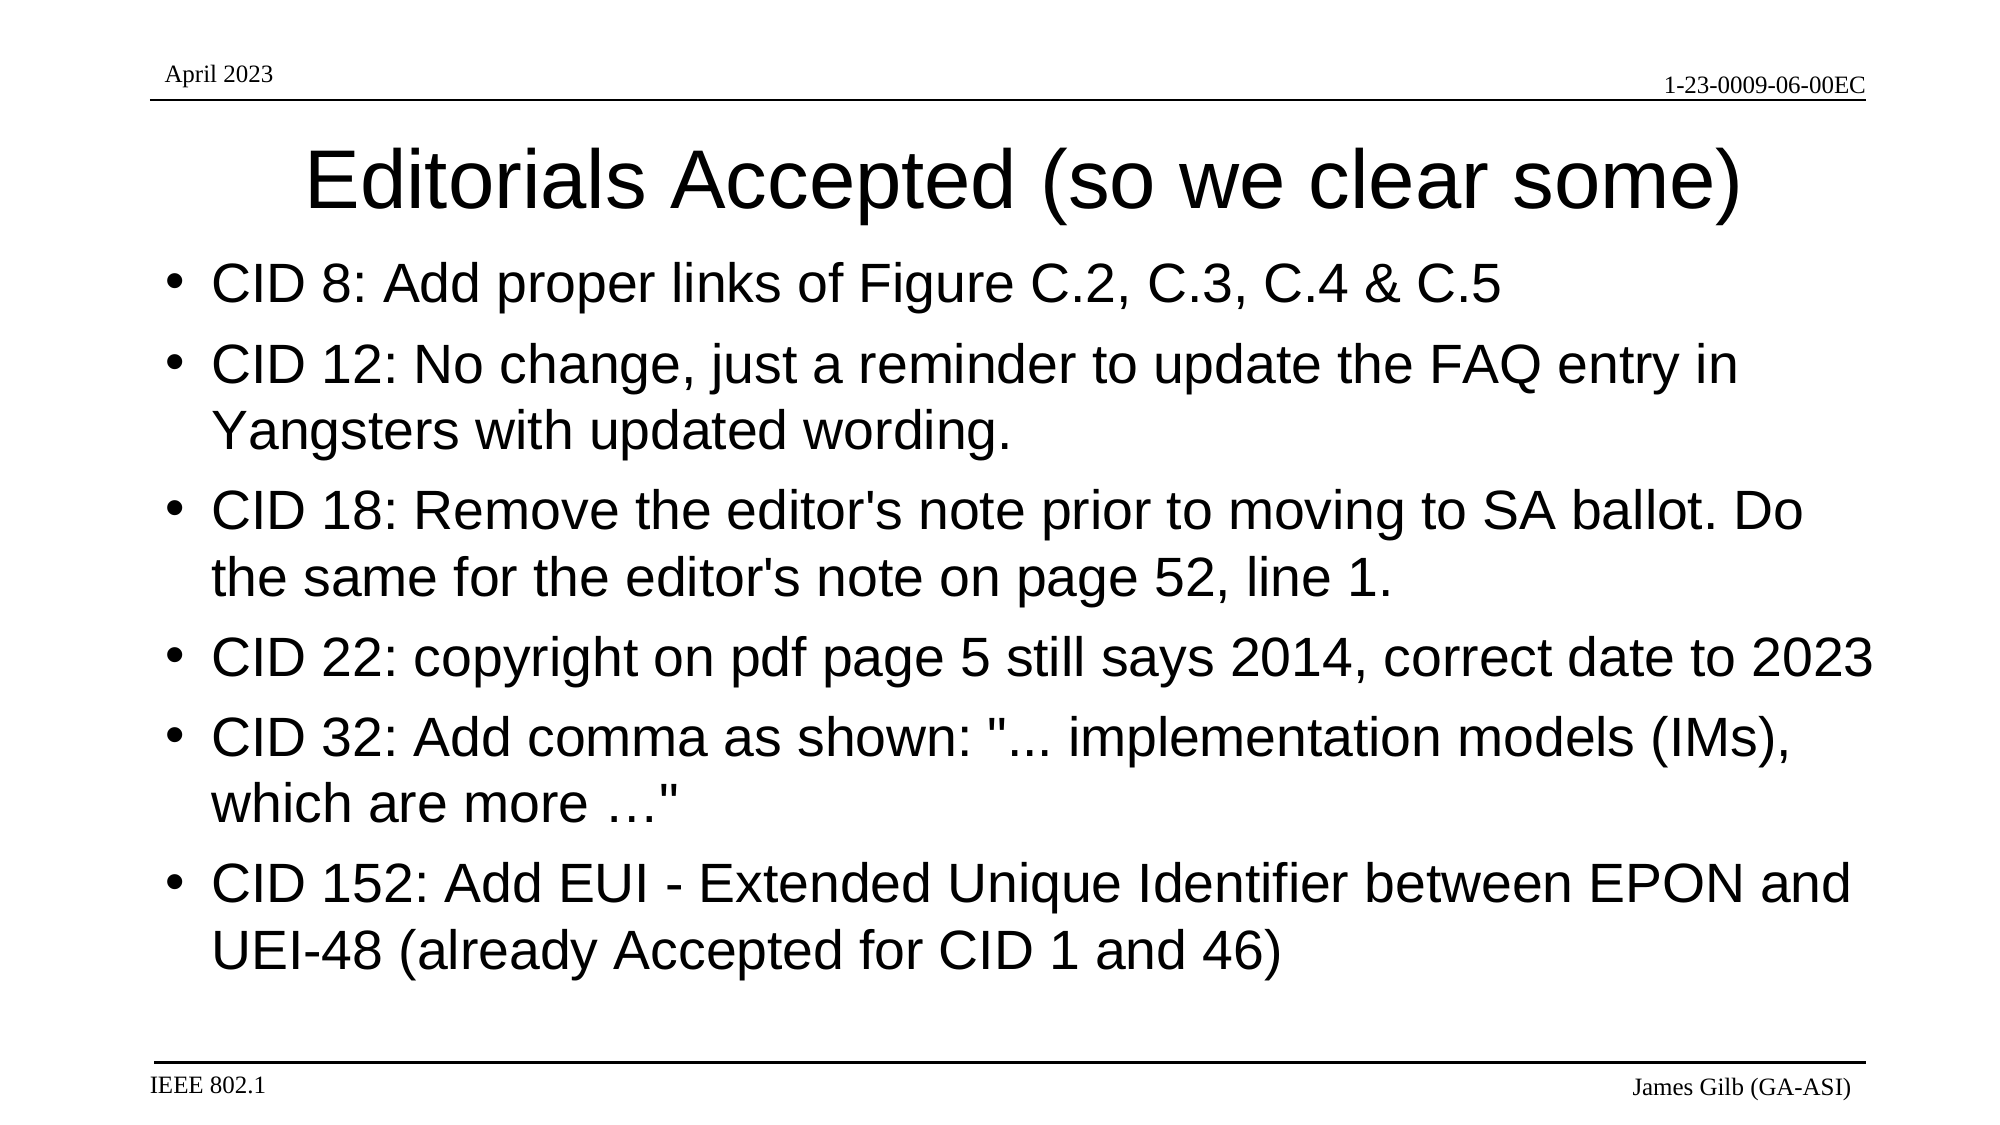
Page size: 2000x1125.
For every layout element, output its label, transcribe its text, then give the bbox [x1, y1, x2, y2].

list CID 8: Add proper links of Figure C.2, C.3, C.4 & C.5 CID 12: No change, just a reminder to update the FAQ entry in Yangsters with updated wording. CID 18: Remove the editor's note prior to moving to SA ballot. Do the same for the editor's note on page 52, line 1. CID 22: copyright on pdf page 5 still says 2014, correct date to 2023 CID 32: Add comma as shown: "... implementation models (IMs), which are more …" CID 152: Add EUI - Extended Unique Identifier between EPON and UEI-48 (already Accepted for CID 1 and 46) [149, 239, 1900, 1051]
title Editorials Accepted (so we clear some) [149, 112, 1900, 238]
